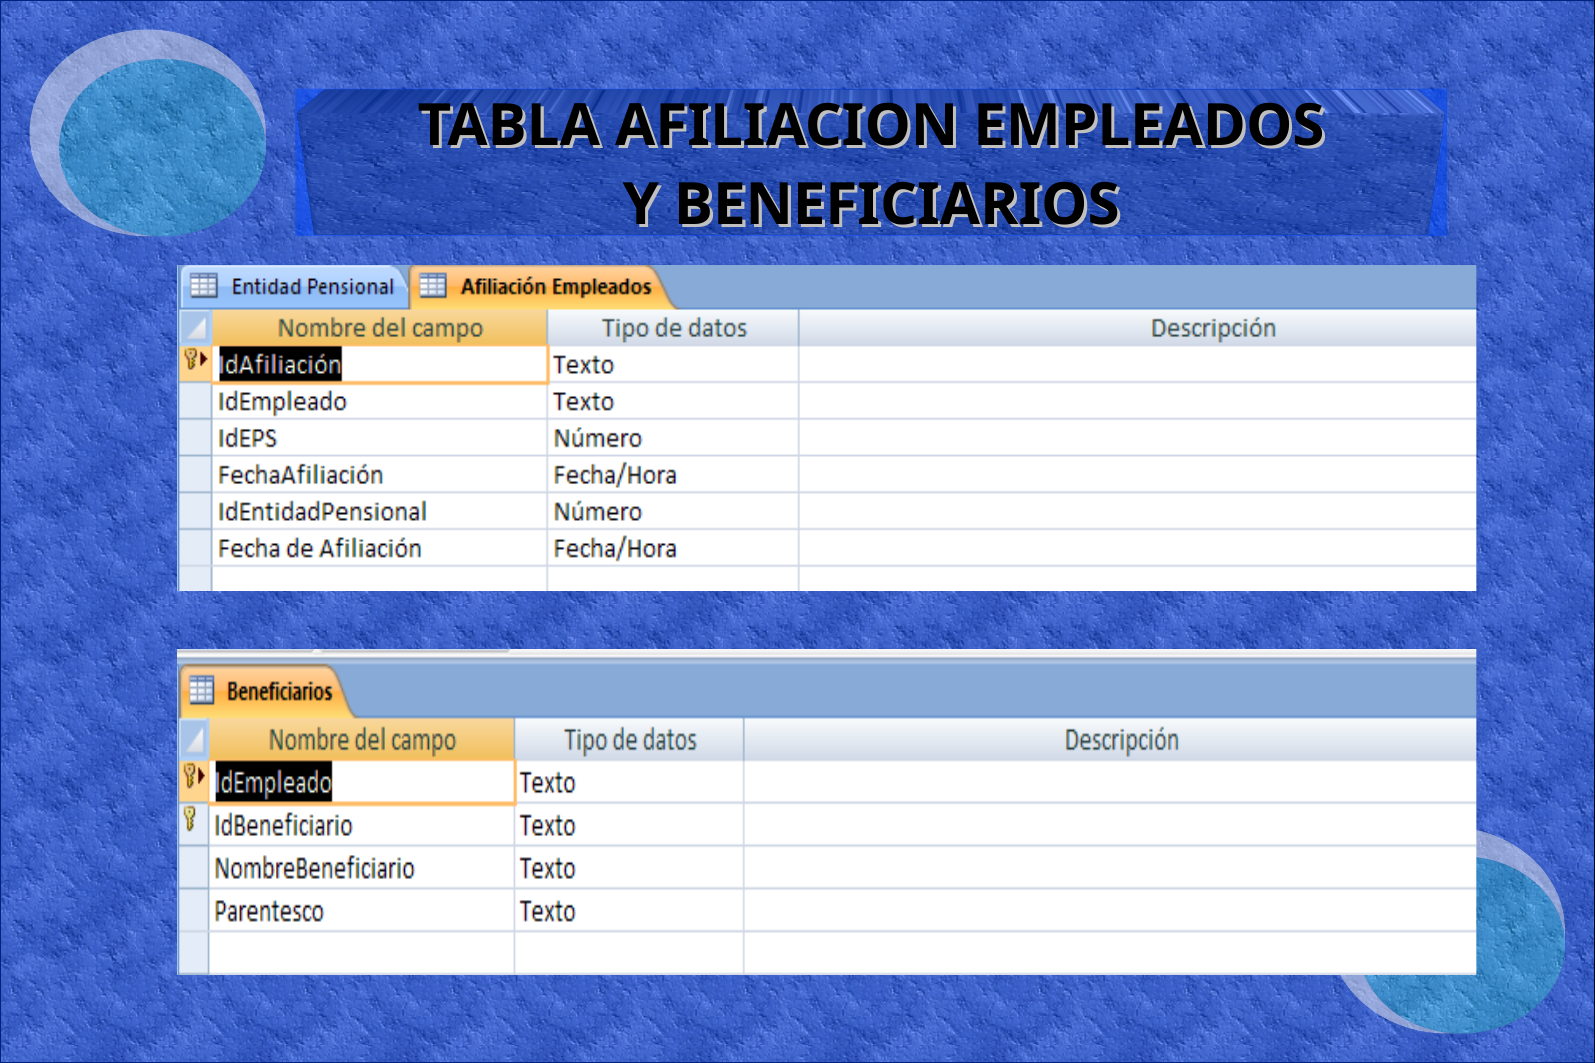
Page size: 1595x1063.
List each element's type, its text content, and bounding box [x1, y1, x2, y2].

picture [177, 649, 1565, 1034]
text_box TABLA AFILIACION EMPLEADOS Y BENEFICIARIOS [295, 88, 1447, 237]
picture [177, 265, 1477, 591]
picture [59, 59, 266, 237]
